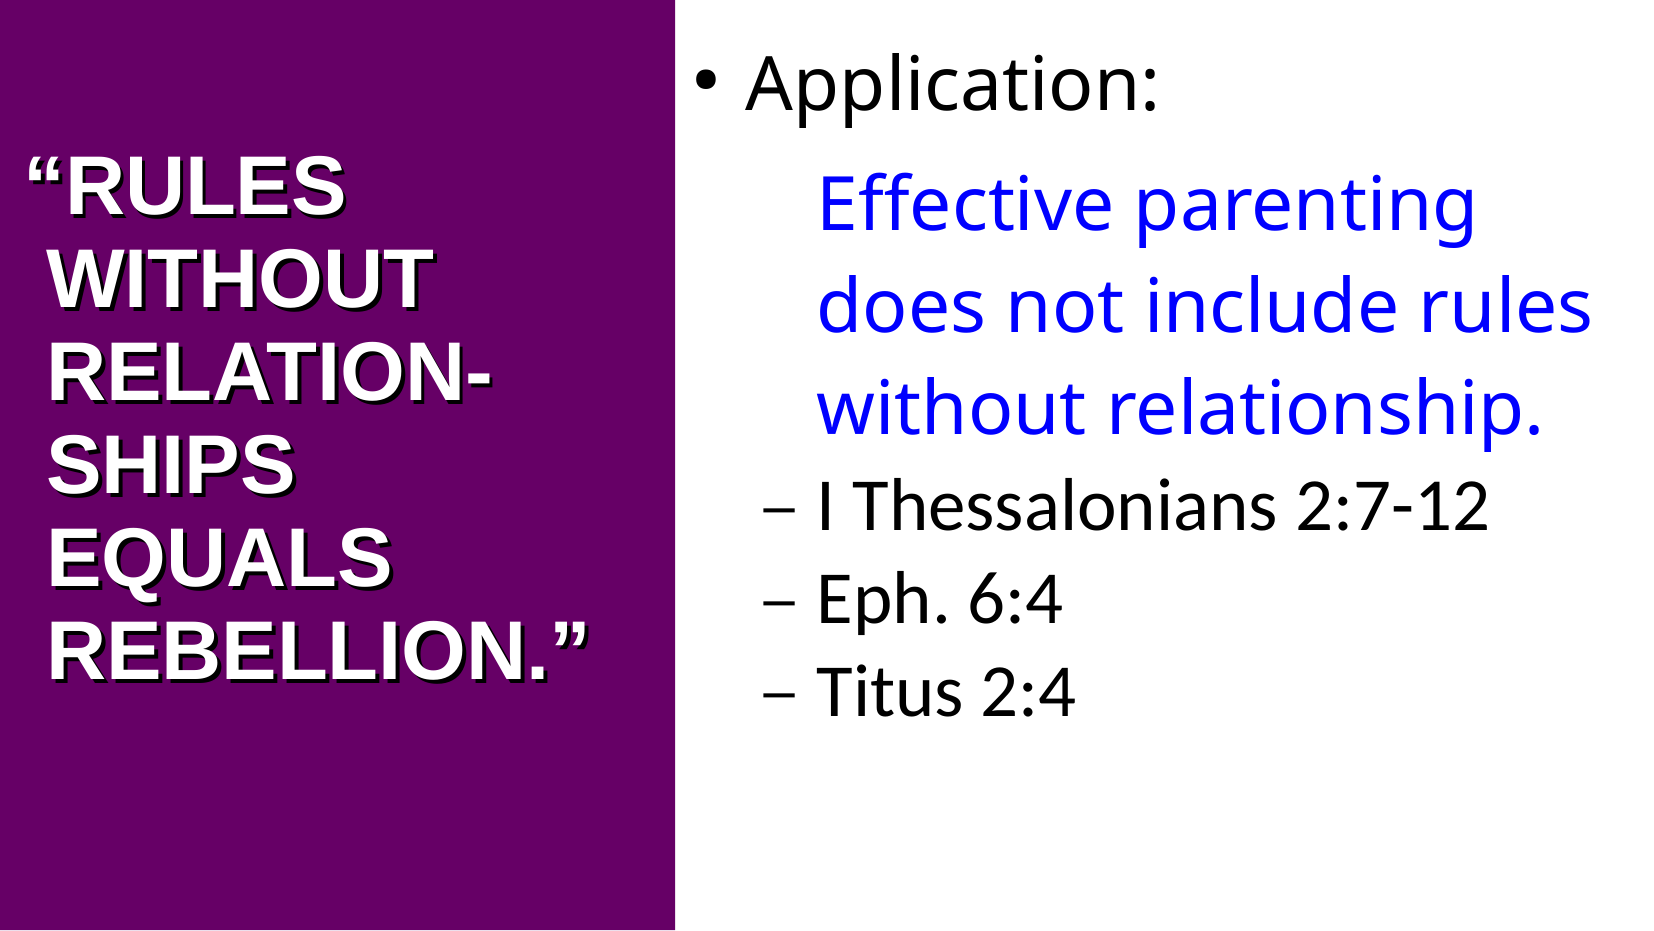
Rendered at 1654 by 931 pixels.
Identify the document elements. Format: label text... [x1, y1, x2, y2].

title “RULES WITHOUT RELATION- SHIPS EQUALS REBELLION.” [0, 0, 676, 931]
list Application: Effective parenting does not include rules without relationship. I Thessalonians 2:7-12 Eph. 6:4 Titus 2:4 [675, 30, 1636, 931]
